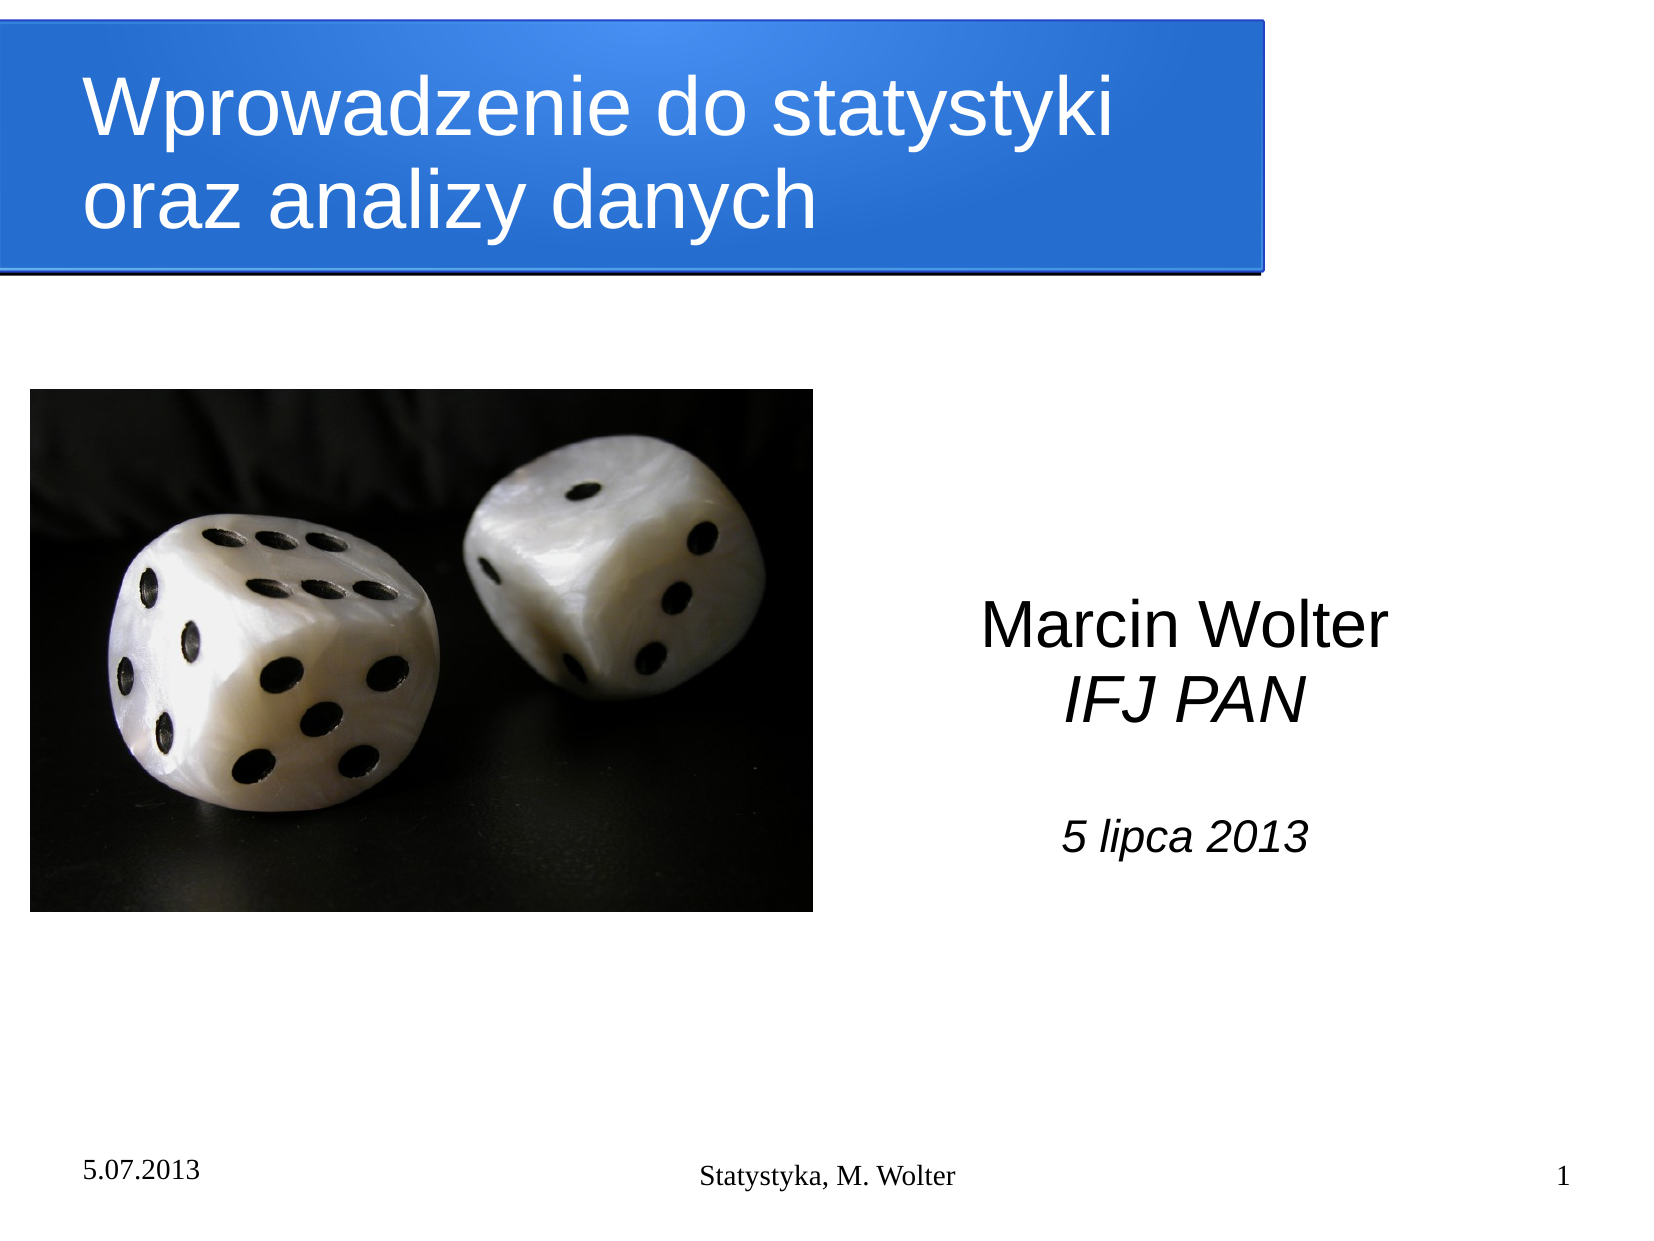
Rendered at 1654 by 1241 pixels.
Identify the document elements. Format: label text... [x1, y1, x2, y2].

subtitle Marcin Wolter IFJ PAN 5 lipca 2013 [780, 290, 1591, 1160]
title Wprowadzenie do statystyki oraz analizy danych [82, 49, 1250, 257]
picture [30, 389, 813, 912]
